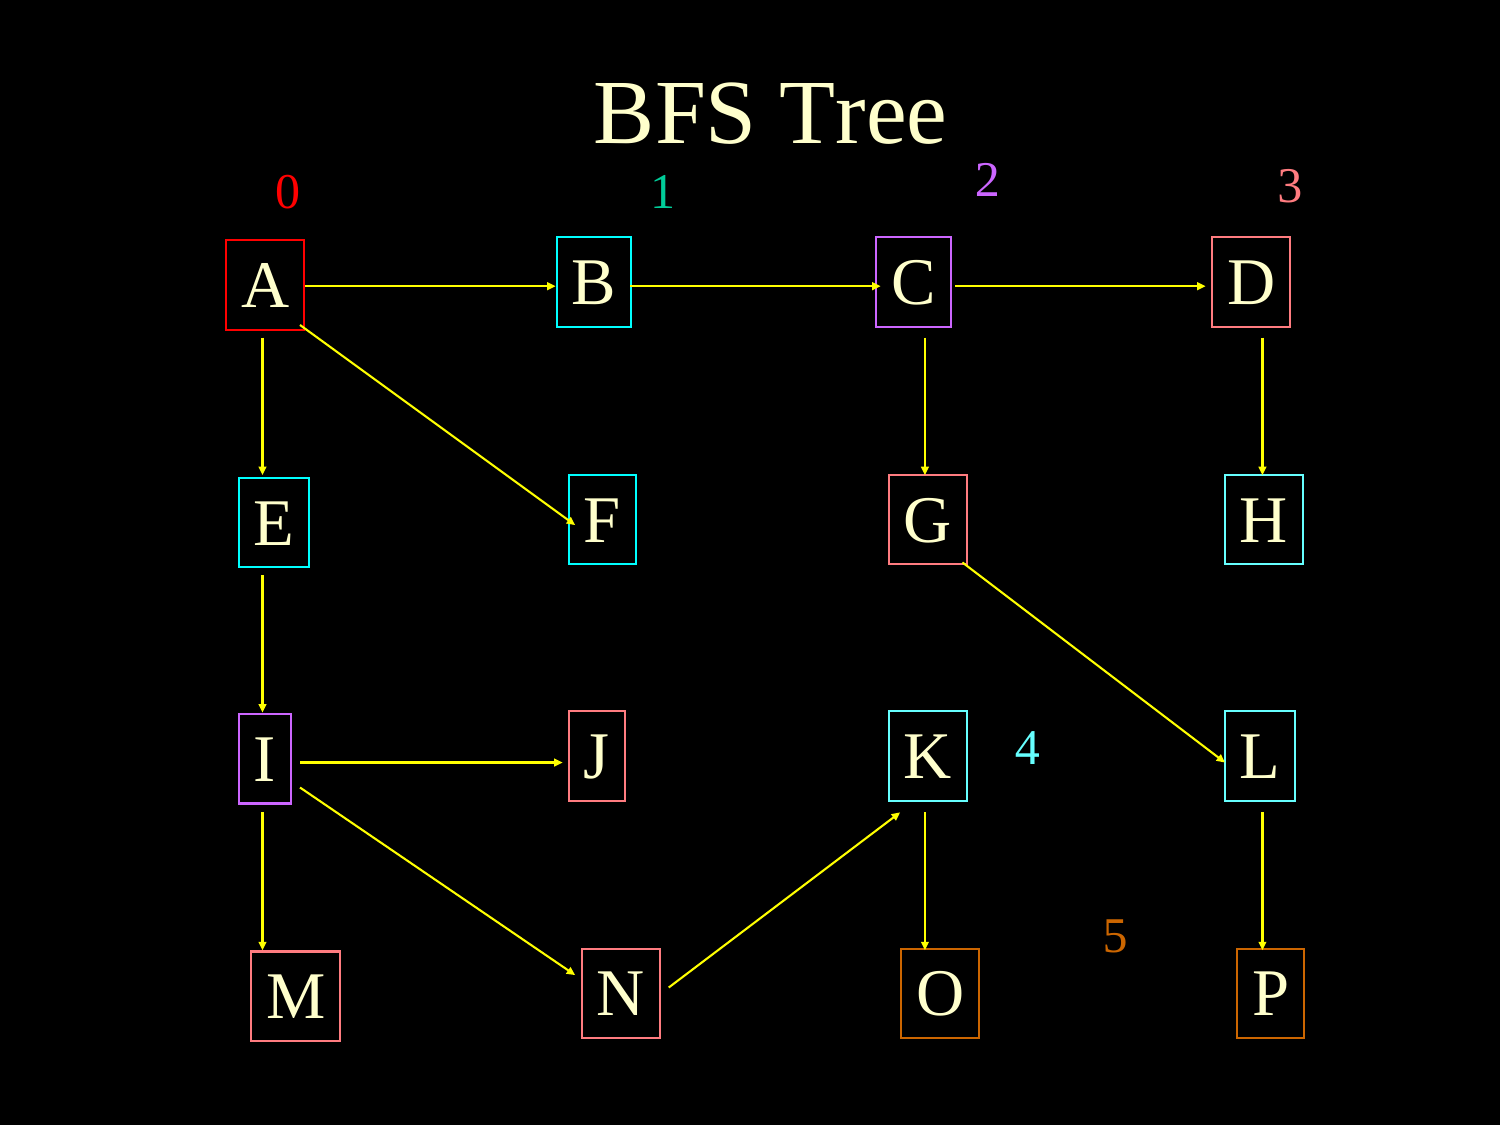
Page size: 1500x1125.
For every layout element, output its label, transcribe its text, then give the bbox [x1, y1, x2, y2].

text_box 1 [635, 156, 690, 228]
text_box B [556, 237, 632, 327]
text_box I [238, 713, 291, 804]
text_box A [226, 240, 305, 330]
text_box 5 [1087, 899, 1143, 971]
text_box L [1224, 711, 1296, 801]
text_box K [888, 711, 967, 801]
text_box 3 [1262, 149, 1318, 221]
text_box 0 [260, 156, 315, 228]
title BFS Tree [42, 37, 1500, 188]
text_box 4 [1000, 712, 1055, 784]
text_box N [581, 948, 660, 1039]
text_box 2 [960, 144, 1015, 215]
text_box F [569, 474, 636, 565]
text_box J [569, 711, 625, 801]
text_box H [1224, 474, 1303, 565]
text_box E [238, 477, 310, 568]
text_box O [901, 948, 980, 1039]
text_box D [1212, 237, 1291, 327]
text_box C [876, 237, 951, 327]
text_box M [251, 951, 341, 1042]
text_box P [1237, 948, 1305, 1039]
text_box G [888, 474, 967, 565]
